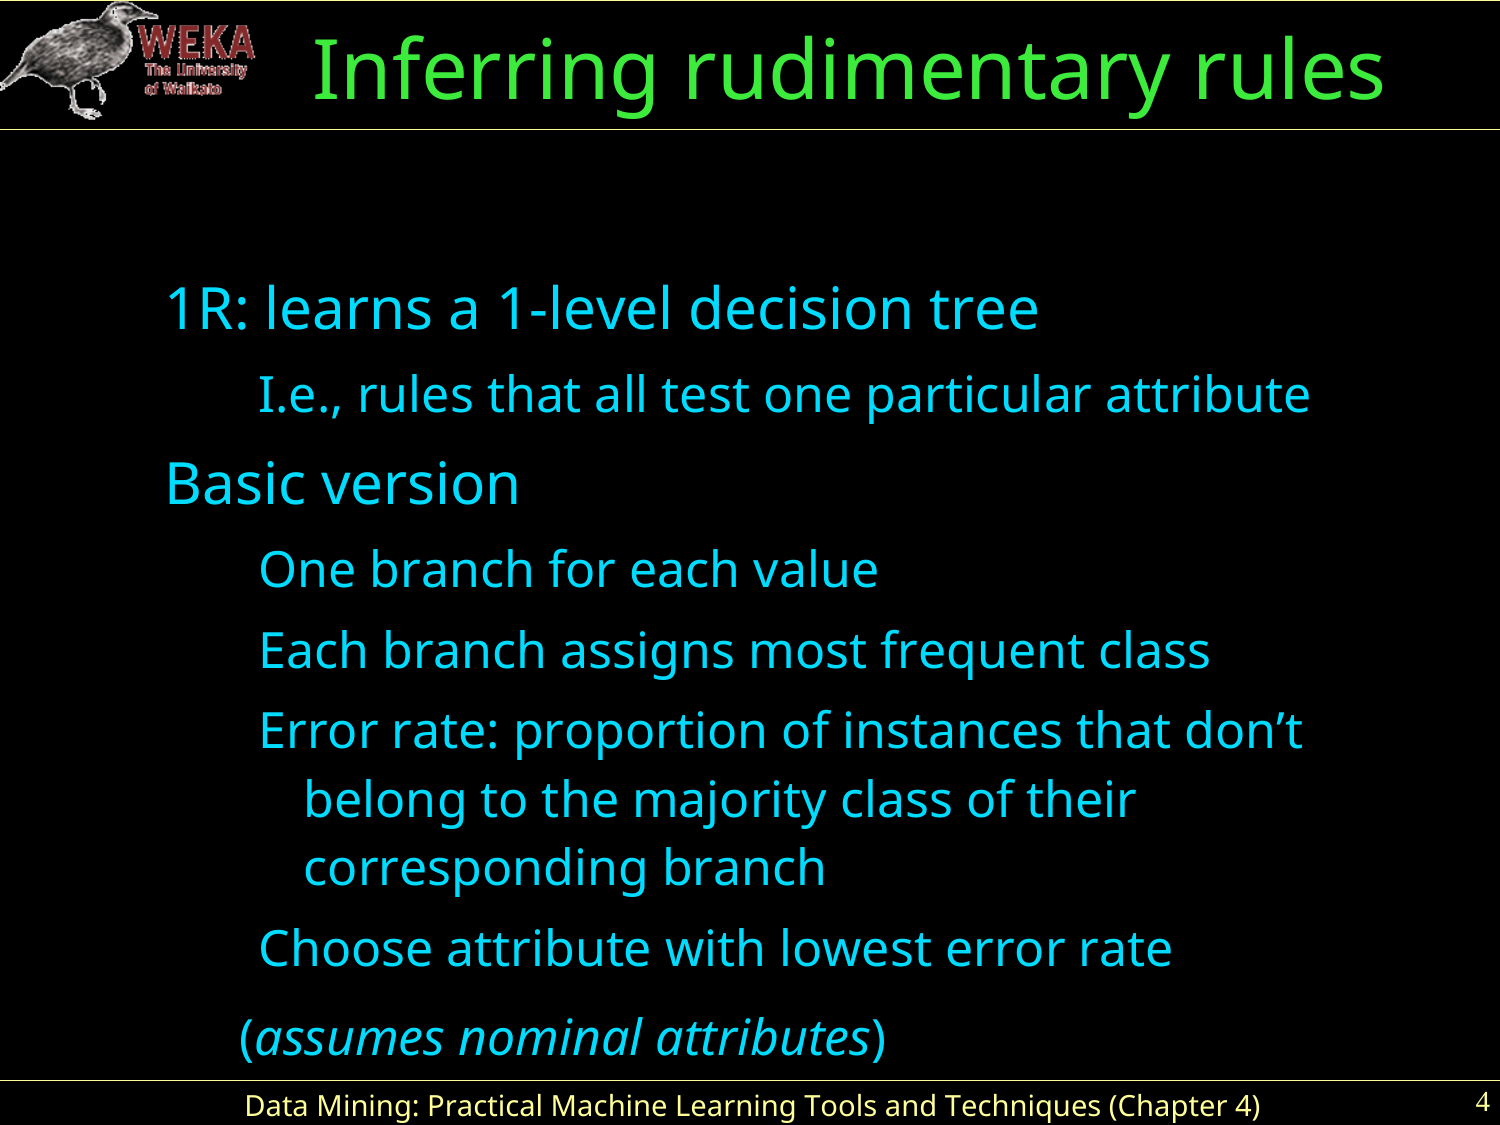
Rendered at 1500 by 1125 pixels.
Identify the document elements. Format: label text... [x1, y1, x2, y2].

text_box 1R: learns a 1-level decision tree I.e., rules that all test one particular attribute Basic version One branch for each value Each branch assigns most frequent class Error rate: proportion of instances that don’t belong to the majority class of their corresponding branch Choose attribute with lowest error rate (assumes nominal attributes) [149, 260, 1388, 965]
title Inferring rudimentary rules [297, 0, 1500, 148]
picture [0, 1, 266, 129]
